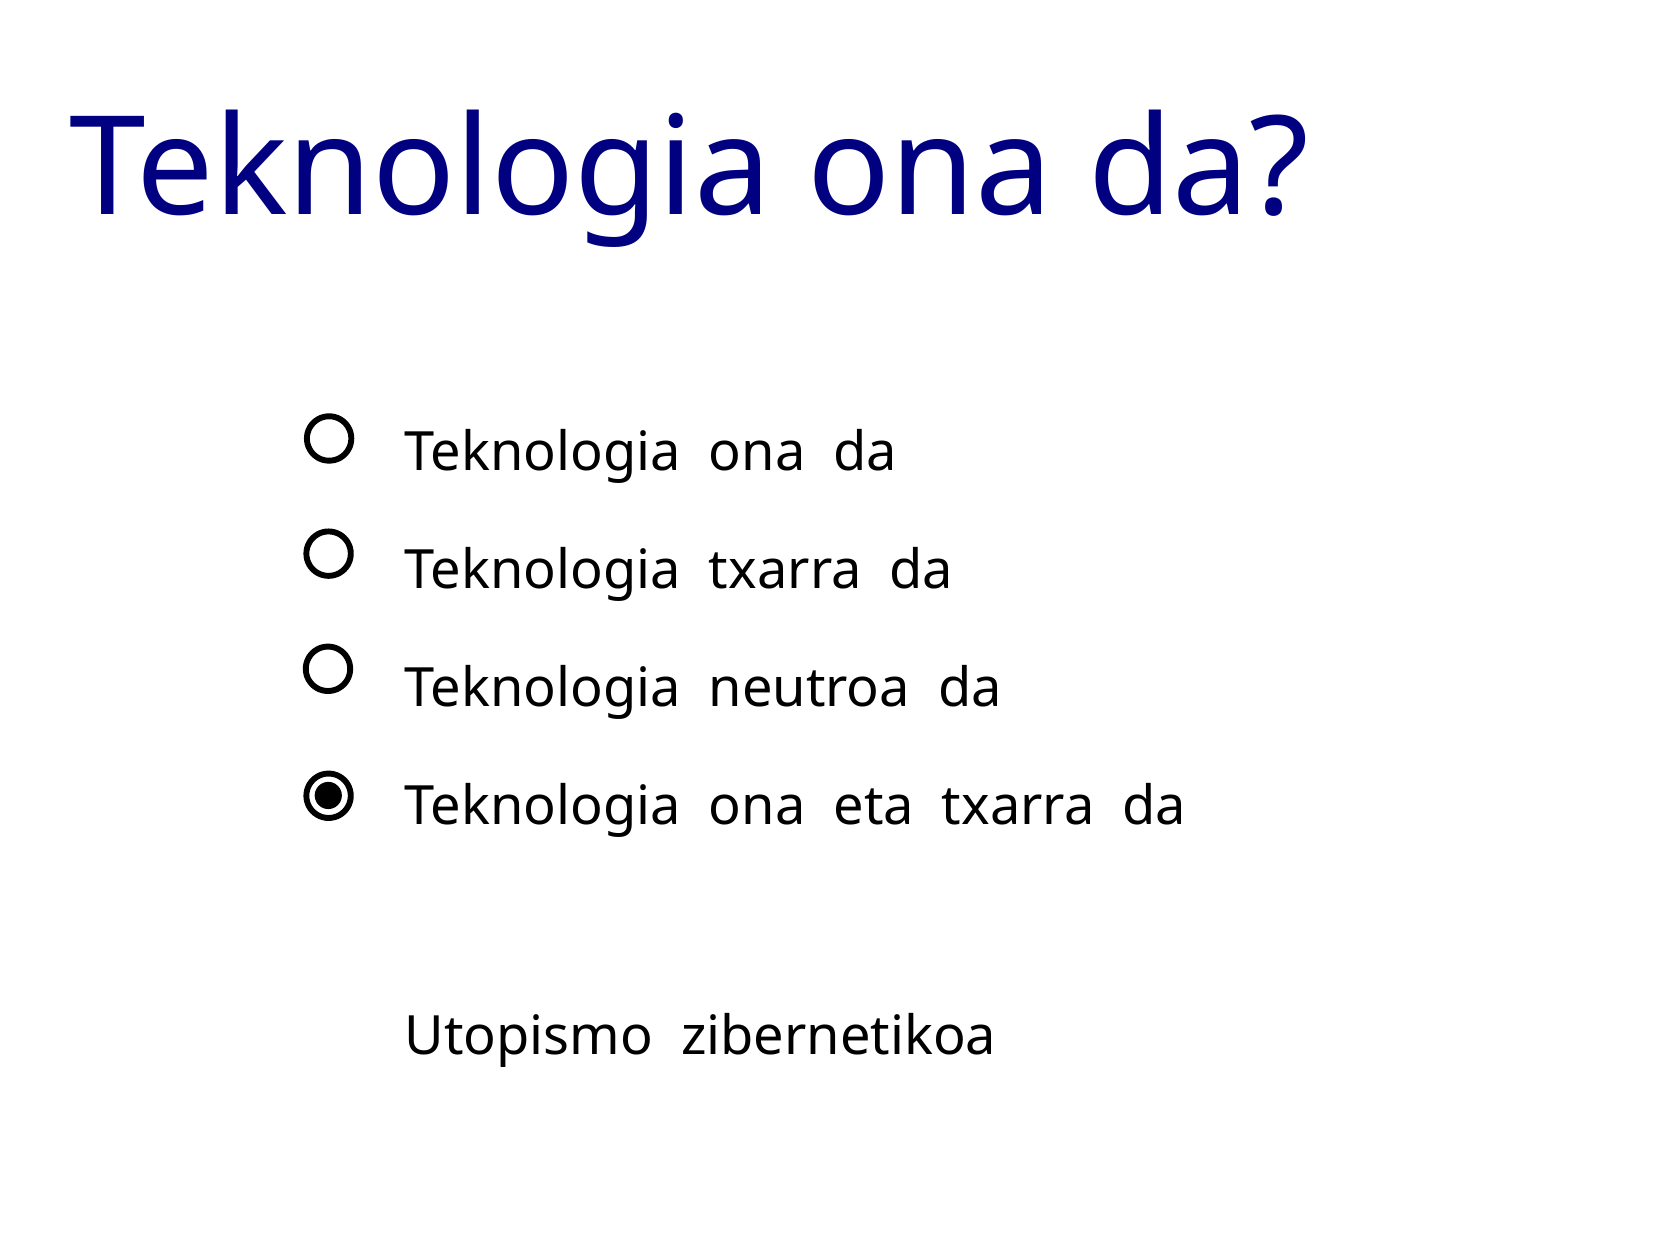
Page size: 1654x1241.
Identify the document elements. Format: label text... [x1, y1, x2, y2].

text_box Teknologia txarra da [389, 522, 1424, 599]
text_box Teknologia ona da [389, 404, 1306, 481]
text_box Teknologia neutroa da [389, 640, 1188, 717]
text_box Teknologia ona eta txarra da [389, 758, 1424, 835]
text_box [306, 531, 351, 576]
text_box Teknologia ona da? [55, 59, 1516, 237]
text_box [306, 416, 352, 461]
text_box [305, 646, 351, 692]
text_box Utopismo zibernetikoa [389, 989, 1424, 1065]
text_box [306, 773, 351, 818]
